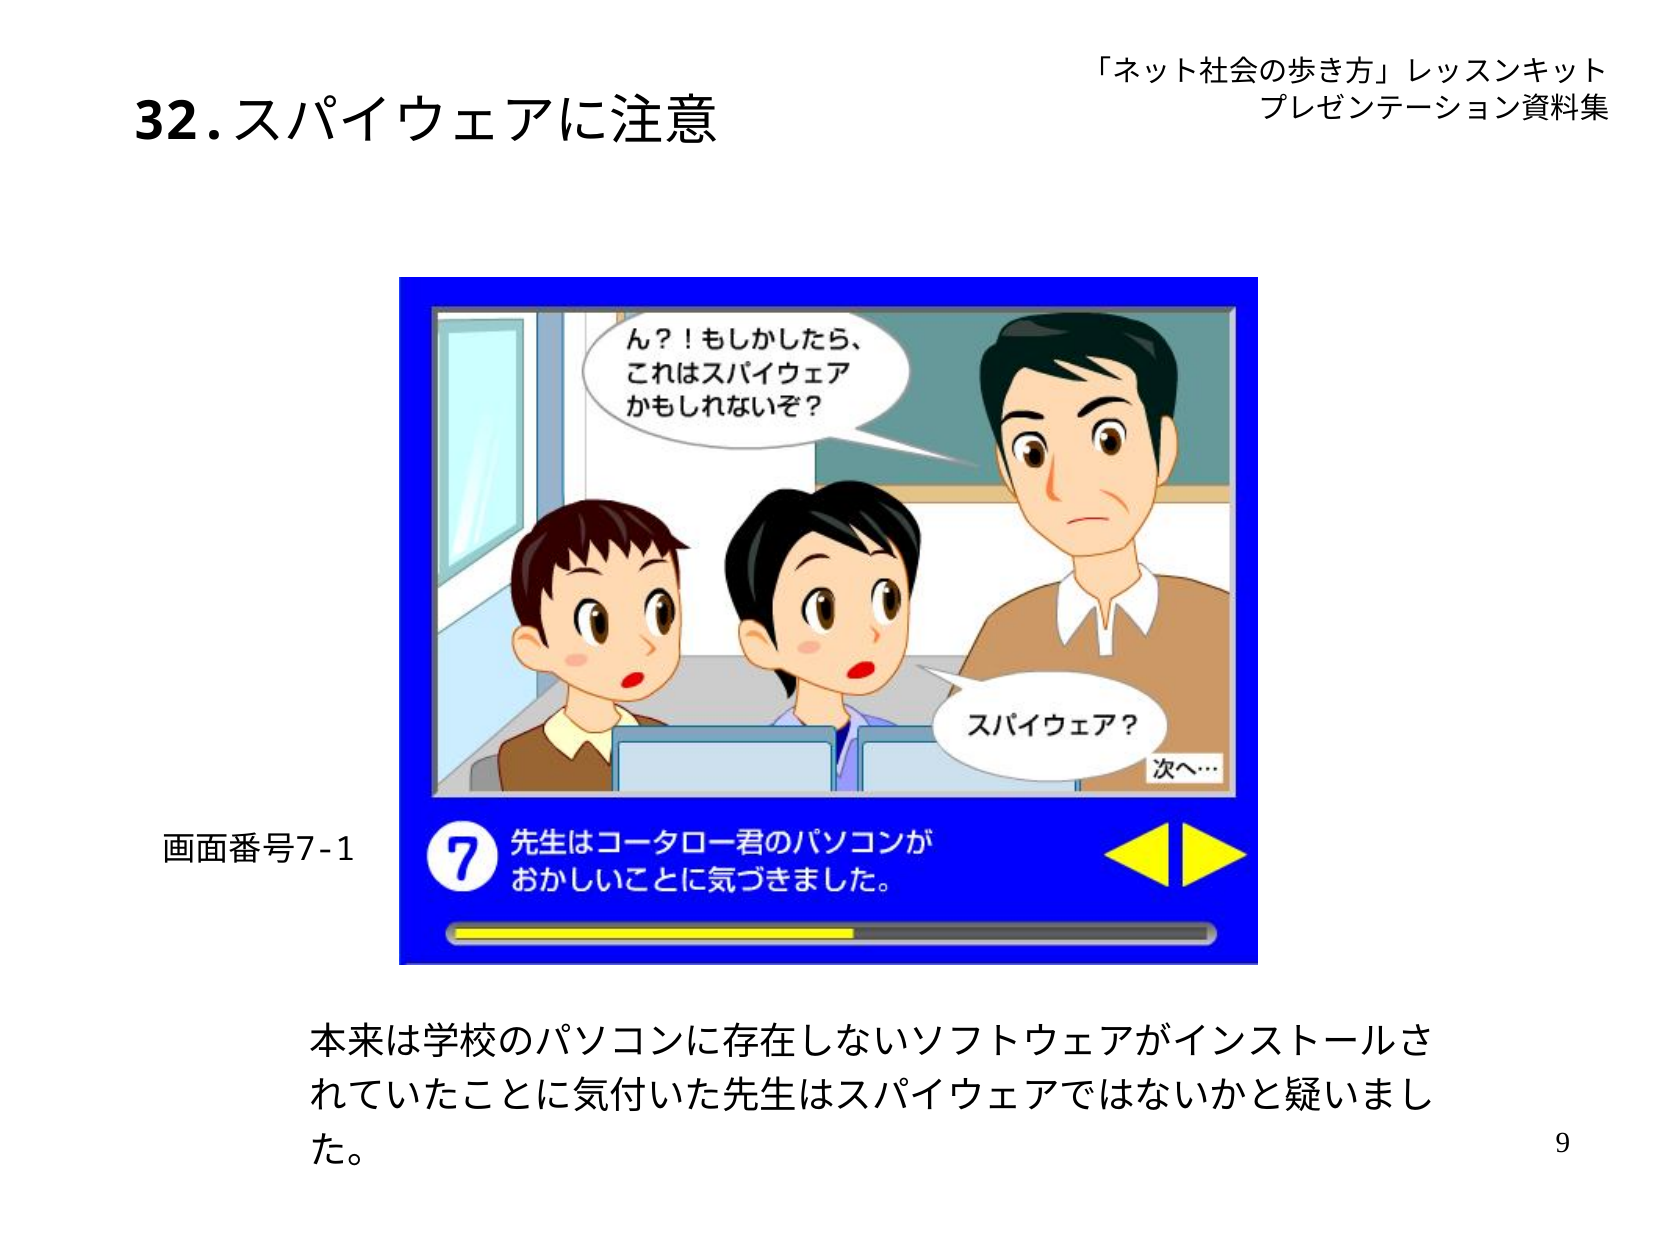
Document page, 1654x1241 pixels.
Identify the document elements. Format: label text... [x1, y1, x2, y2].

text_box 「ネット社会の歩き方」レッスンキット プレゼンテーション資料集 [1062, 44, 1625, 134]
text_box 本来は学校のパソコンに存在しないソフトウェアがインストールされていたことに気付いた先生はスパイウェアではないかと疑いました。 [295, 1003, 1477, 1182]
text_box 画面番号7-1 [147, 826, 384, 875]
text_box 32.スパイウェアに注意 [118, 88, 1093, 158]
picture [399, 277, 1258, 965]
